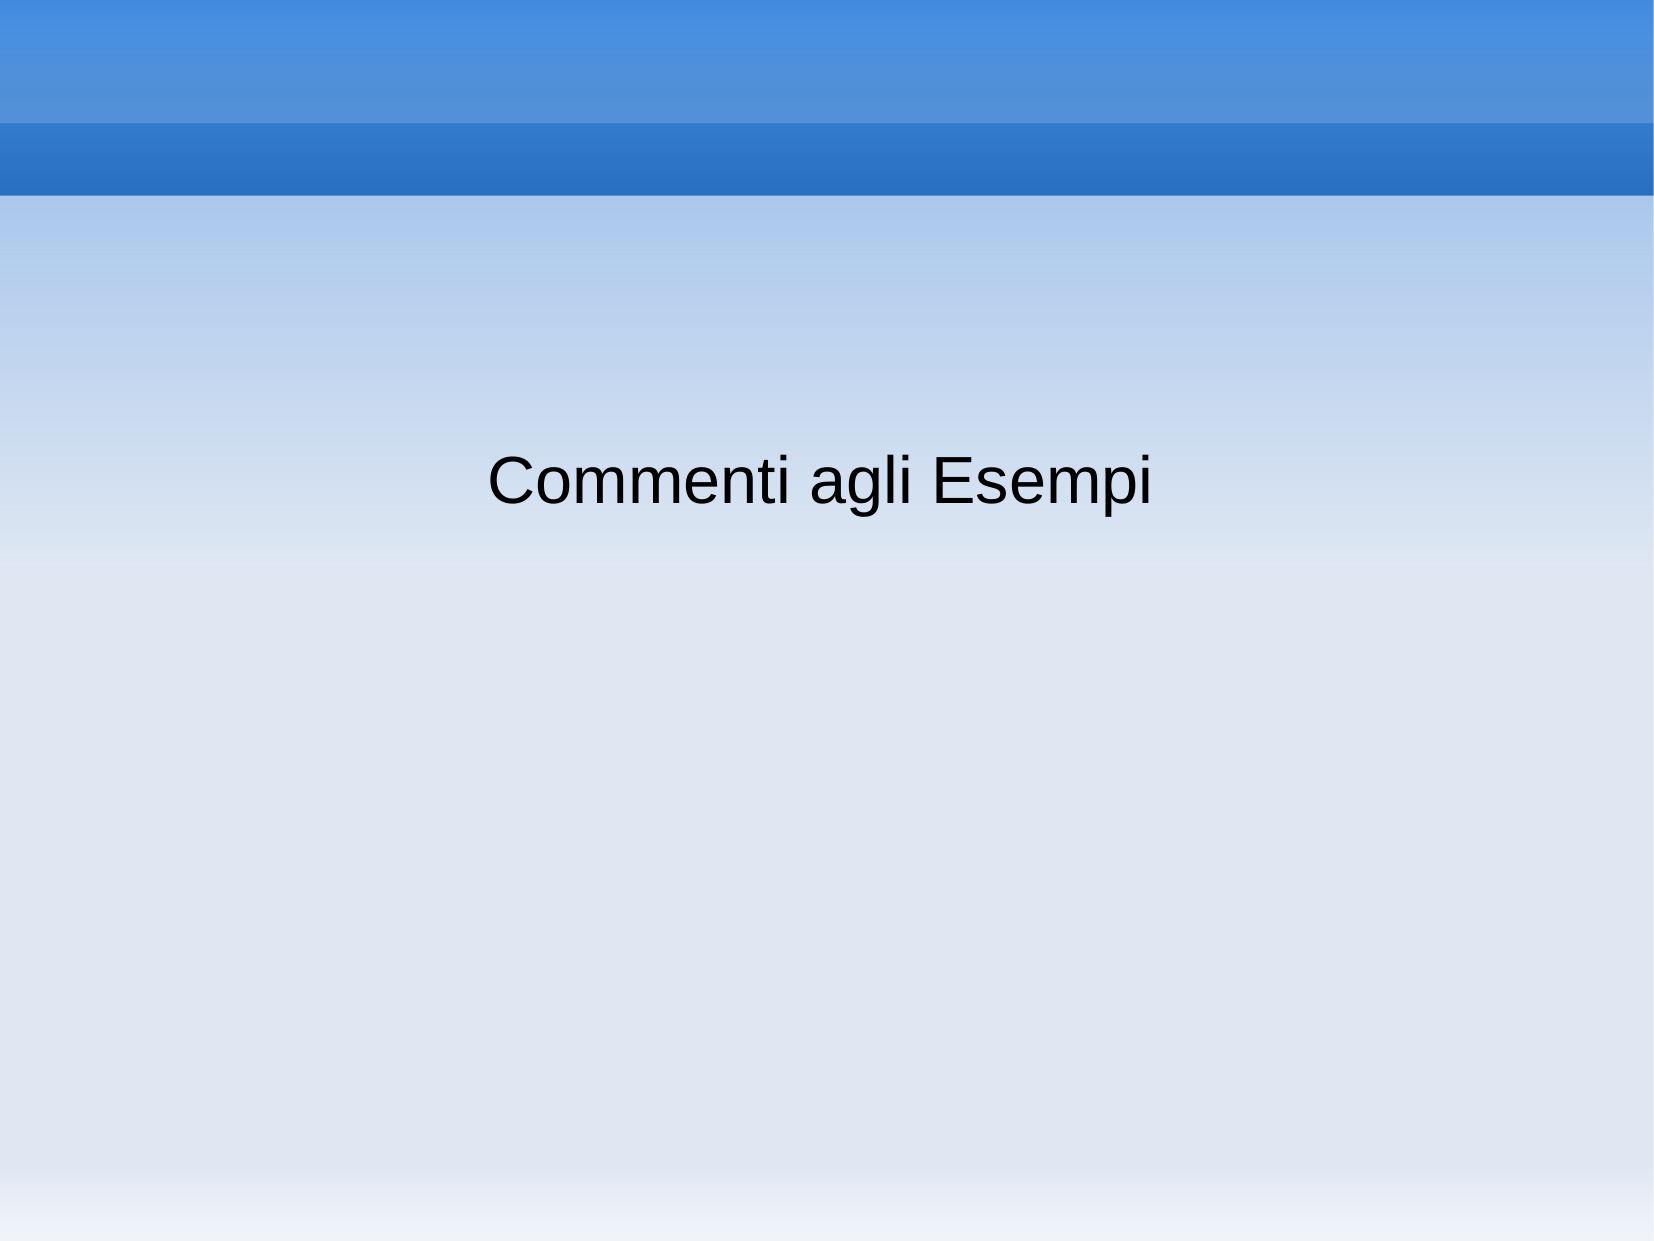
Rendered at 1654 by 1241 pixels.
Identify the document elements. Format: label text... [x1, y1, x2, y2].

subtitle Commenti agli Esempi [76, 0, 1565, 1109]
picture [0, 0, 1654, 1241]
